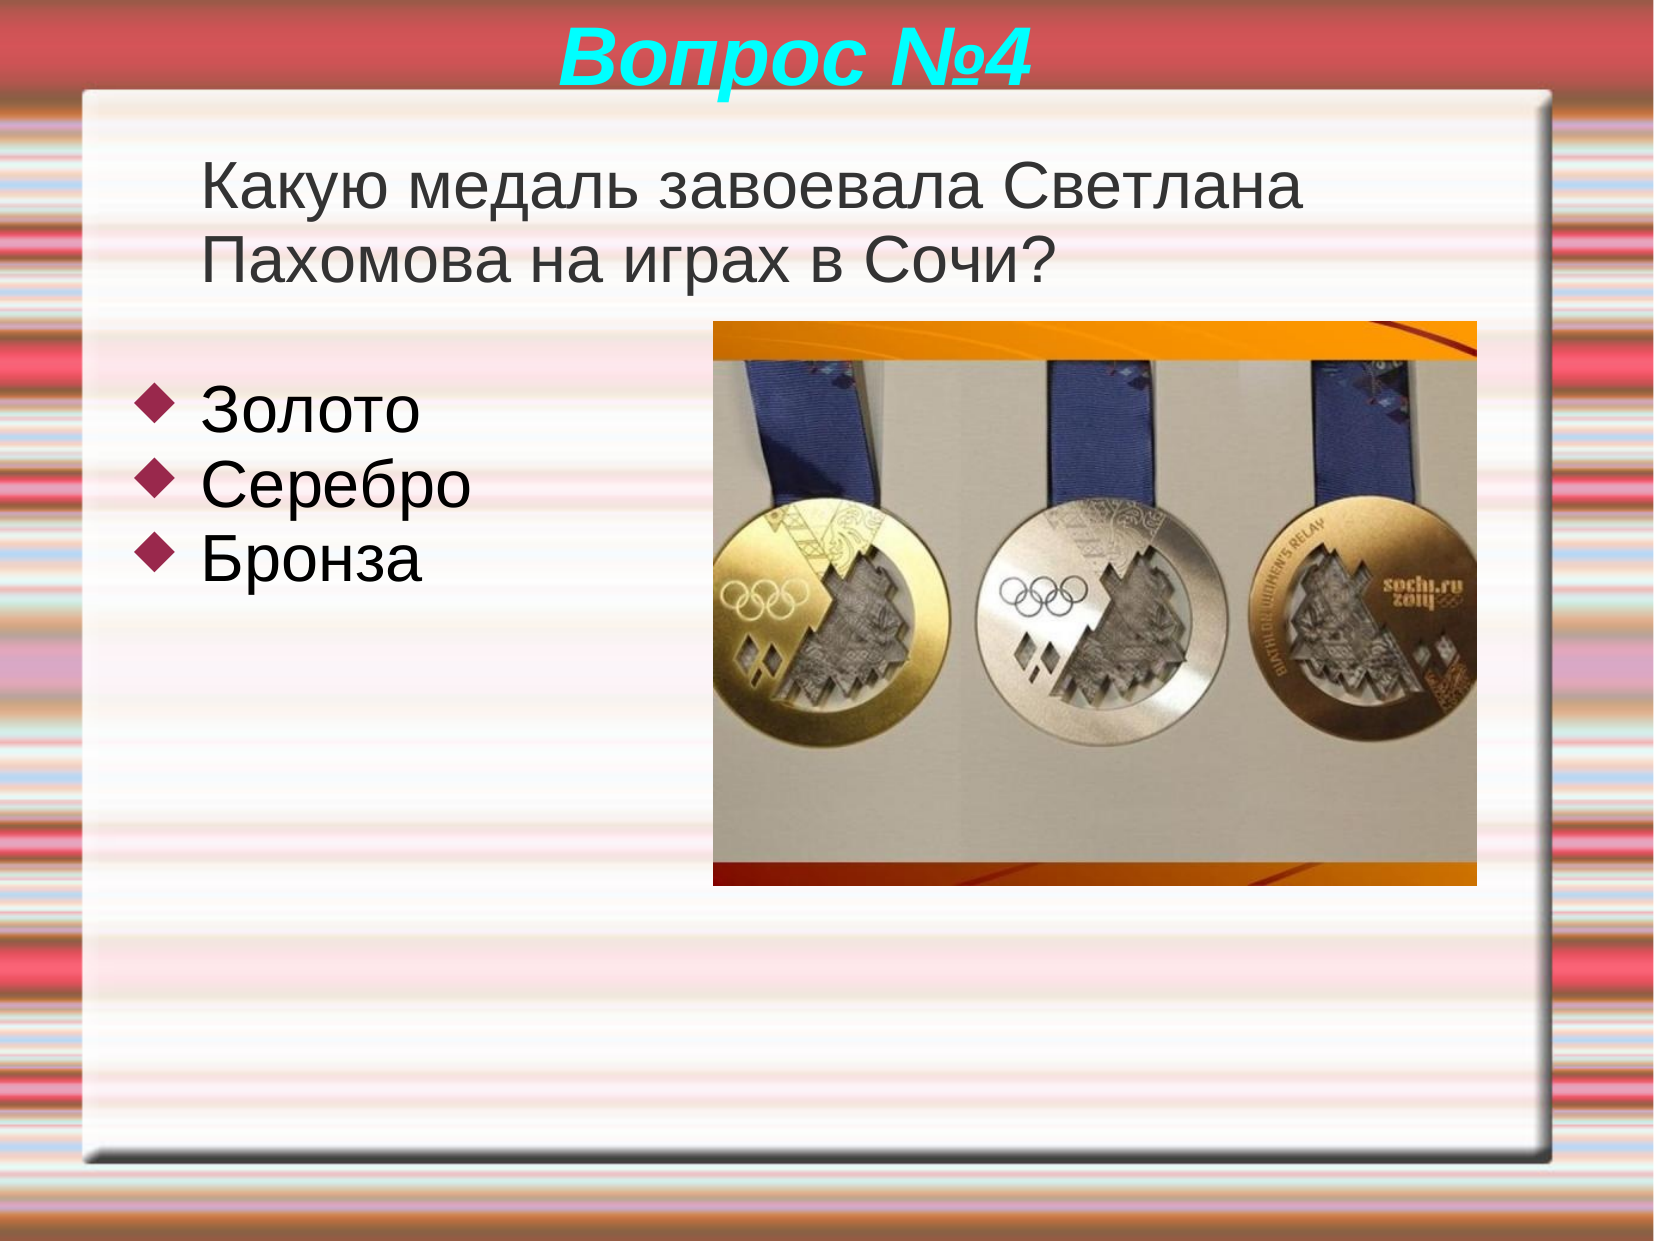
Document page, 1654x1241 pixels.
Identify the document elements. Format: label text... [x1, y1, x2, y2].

list Какую медаль завоевала Светлана Пахомова на играх в Сочи? Золото Серебро Бронза [118, 147, 1519, 1118]
title Вопрос №4 [177, 0, 1414, 115]
picture [0, 0, 1654, 1241]
